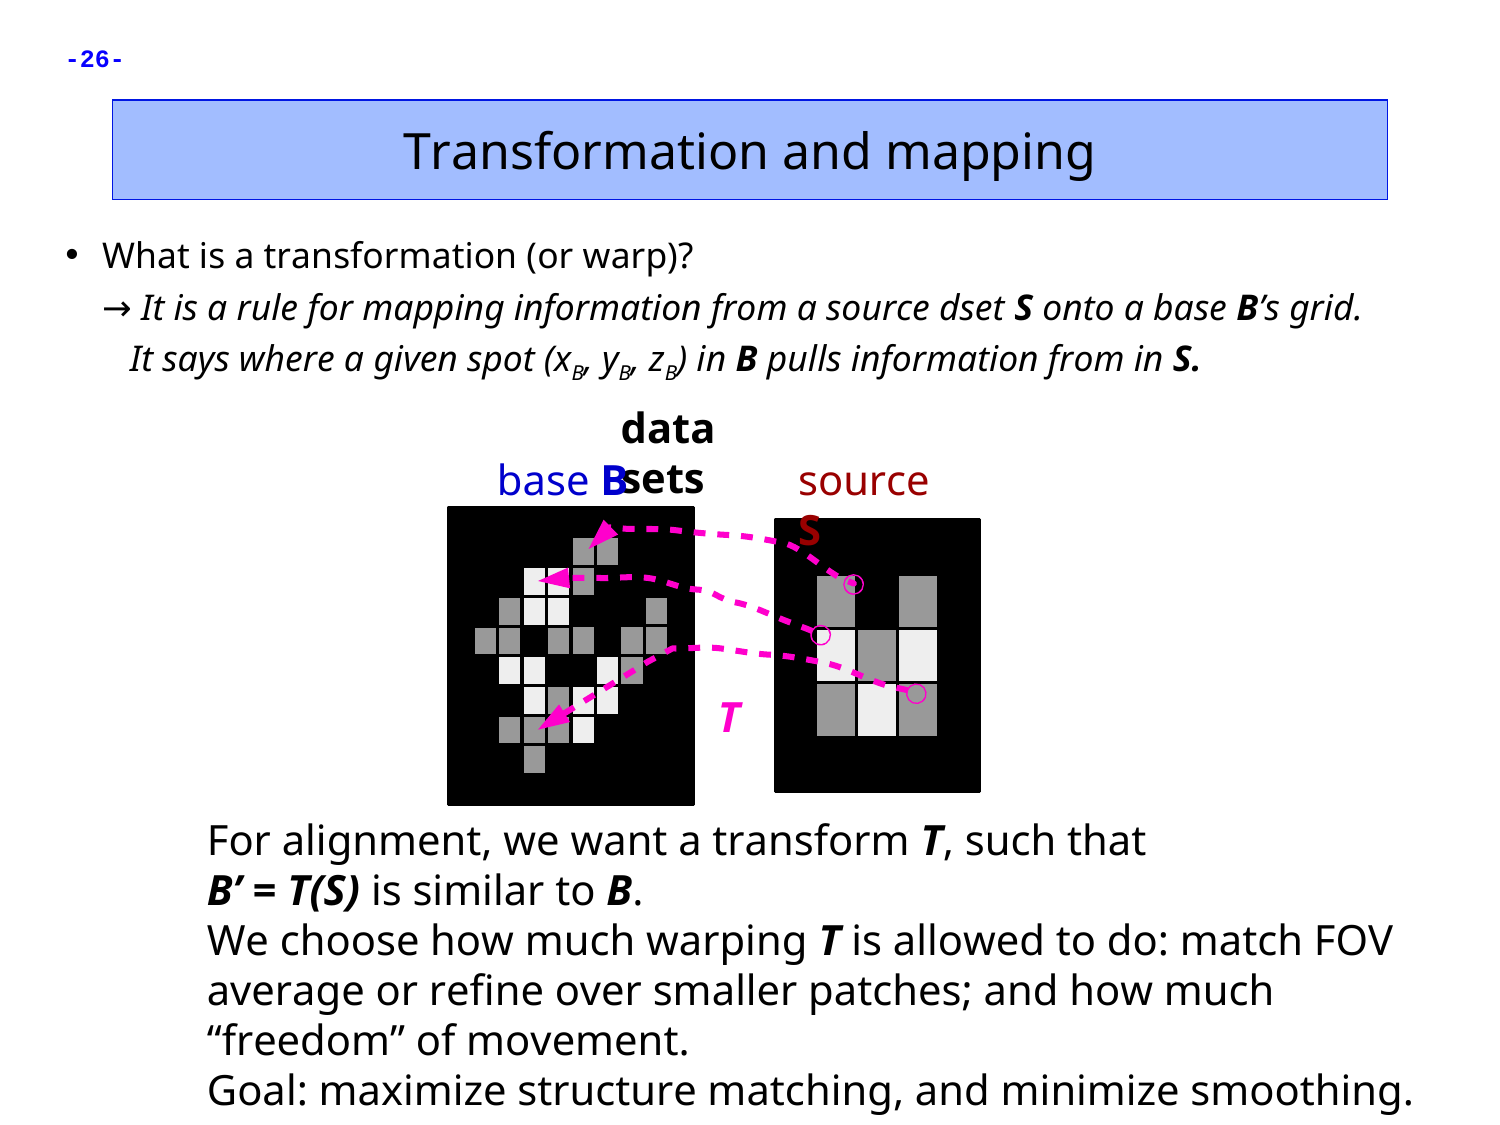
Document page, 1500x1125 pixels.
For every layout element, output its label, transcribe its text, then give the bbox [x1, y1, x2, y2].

text_box base B [479, 443, 657, 515]
text_box source S [780, 443, 974, 515]
text_box [448, 507, 694, 803]
text_box Transformation and mapping [112, 99, 1388, 200]
text_box data sets [603, 391, 816, 463]
text_box What is a transformation (or warp)? → It is a rule for mapping information from a source dset S onto a base B’s grid. It says where a given spot (xB, yB, zB) in B pulls information from in S. [49, 226, 1439, 435]
text_box For alignment, we want a transform T, such that B’ = T(S) is similar to B. We choose how much warping T is allowed to do: match FOV average or refine over smaller patches; and how much “freedom” of movement. Goal: maximize structure matching, and minimize smoothing. [189, 803, 1464, 1125]
text_box [775, 519, 980, 792]
text_box T [703, 683, 762, 749]
